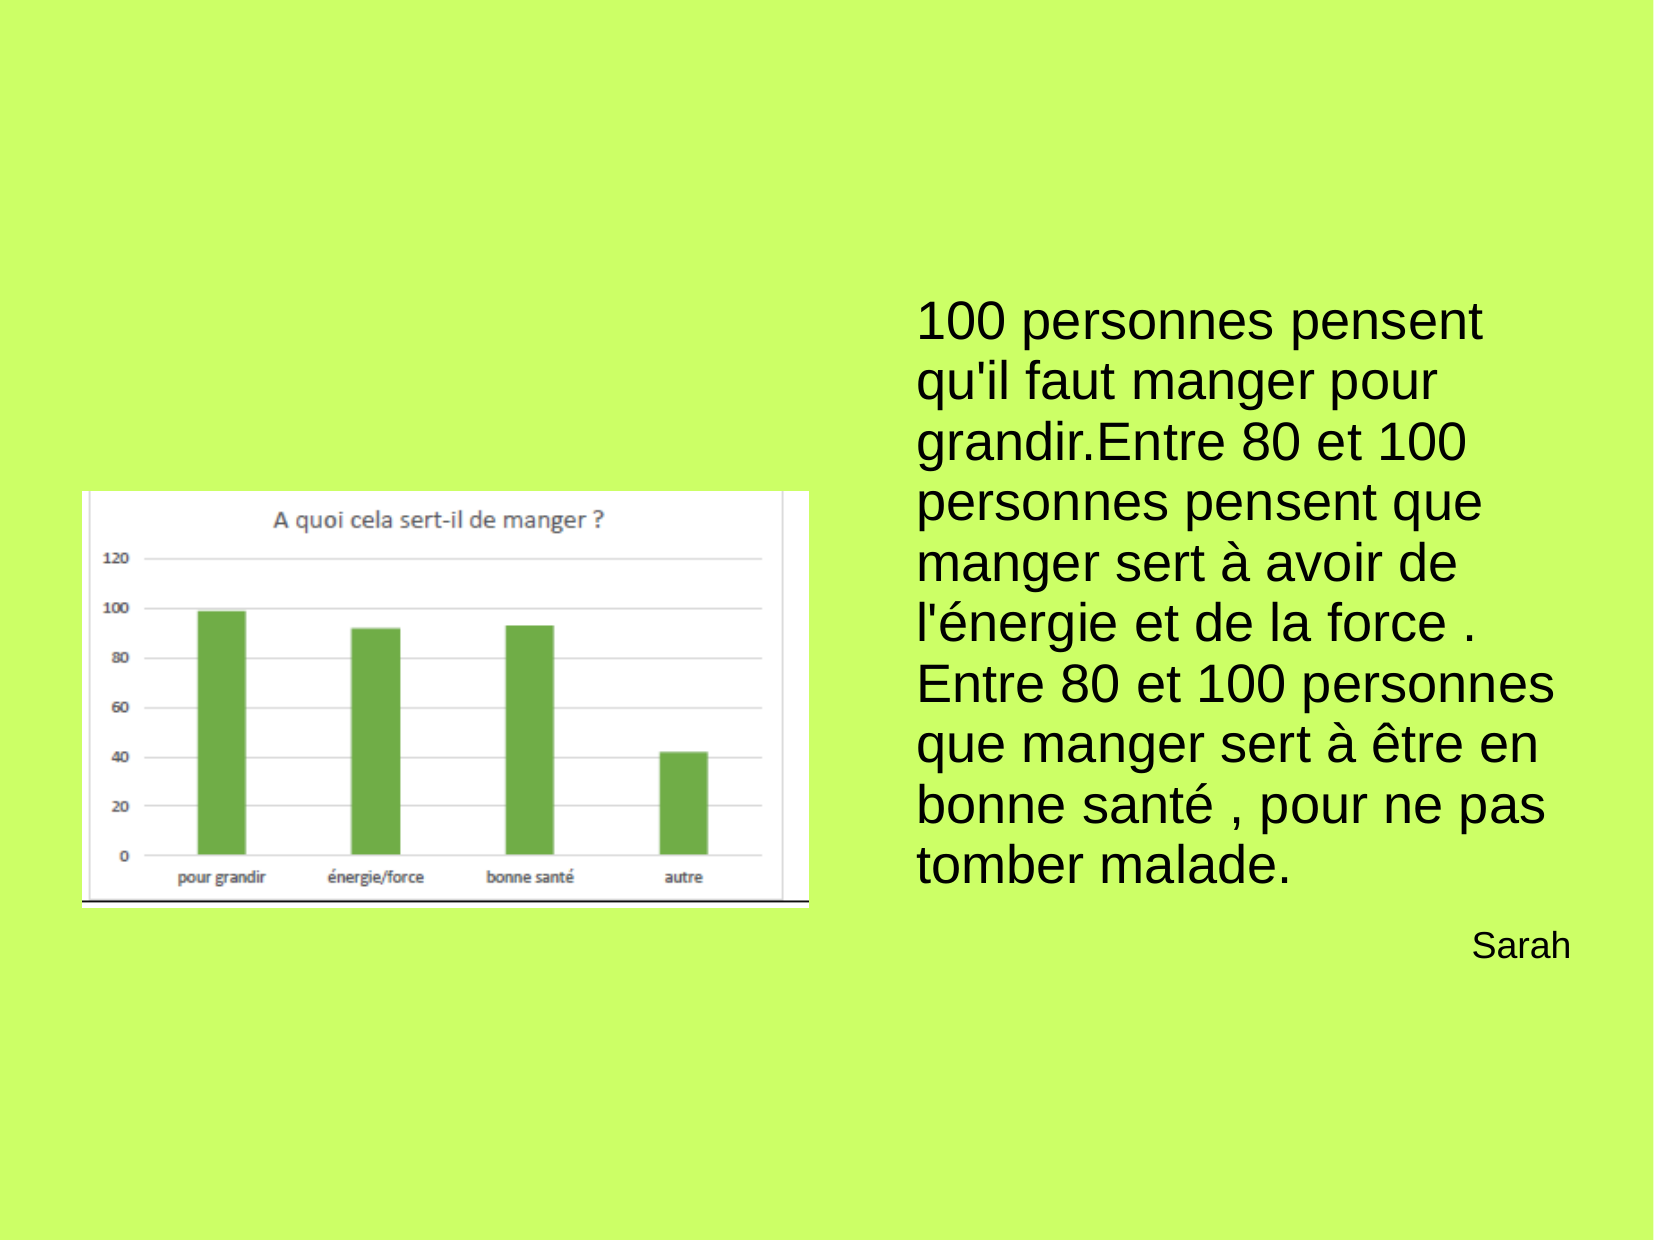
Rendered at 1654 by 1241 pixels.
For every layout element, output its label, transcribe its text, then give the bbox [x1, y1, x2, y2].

list 100 personnes pensent qu'il faut manger pour grandir.Entre 80 et 100 personnes pensent que manger sert à avoir de l'énergie et de la force . Entre 80 et 100 personnes que manger sert à être en bonne santé , pour ne pas tomber malade. Sarah [845, 290, 1572, 1241]
picture [82, 491, 809, 908]
